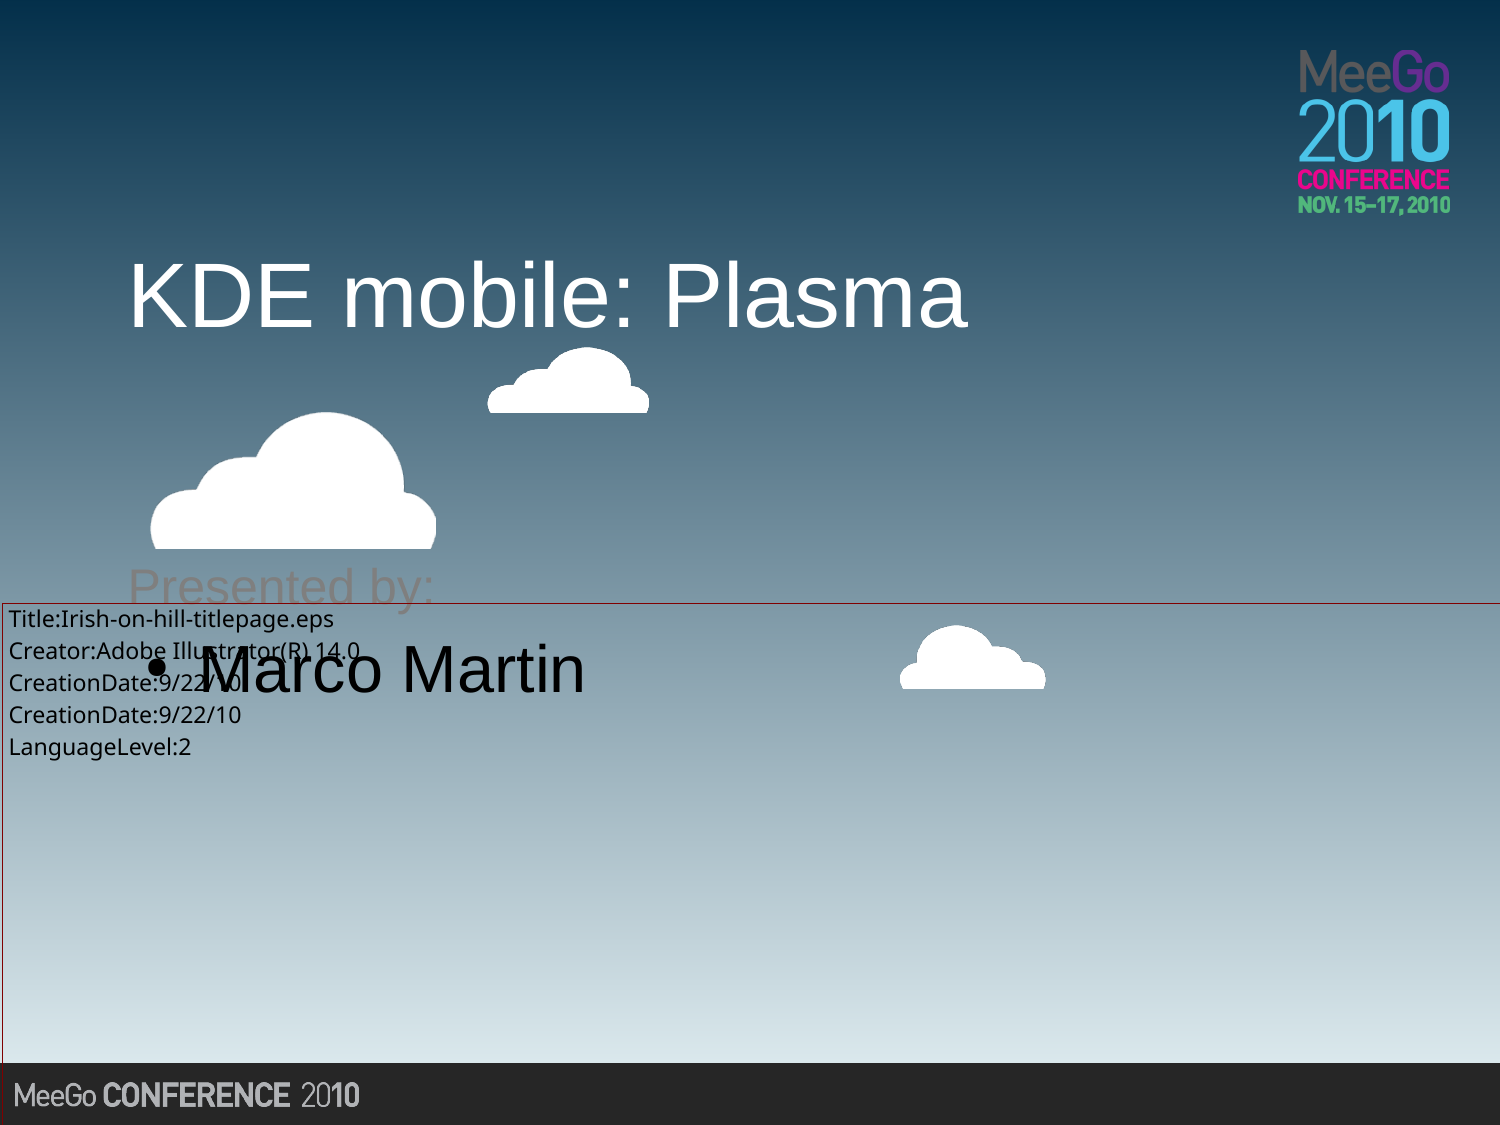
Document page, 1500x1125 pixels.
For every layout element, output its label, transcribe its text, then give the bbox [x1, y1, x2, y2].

picture [487, 365, 649, 413]
picture [15, 1077, 359, 1113]
picture [1298, 50, 1450, 216]
title KDE mobile: Plasma [112, 237, 1388, 365]
list Marco Martin [112, 624, 1388, 700]
picture [150, 412, 436, 549]
